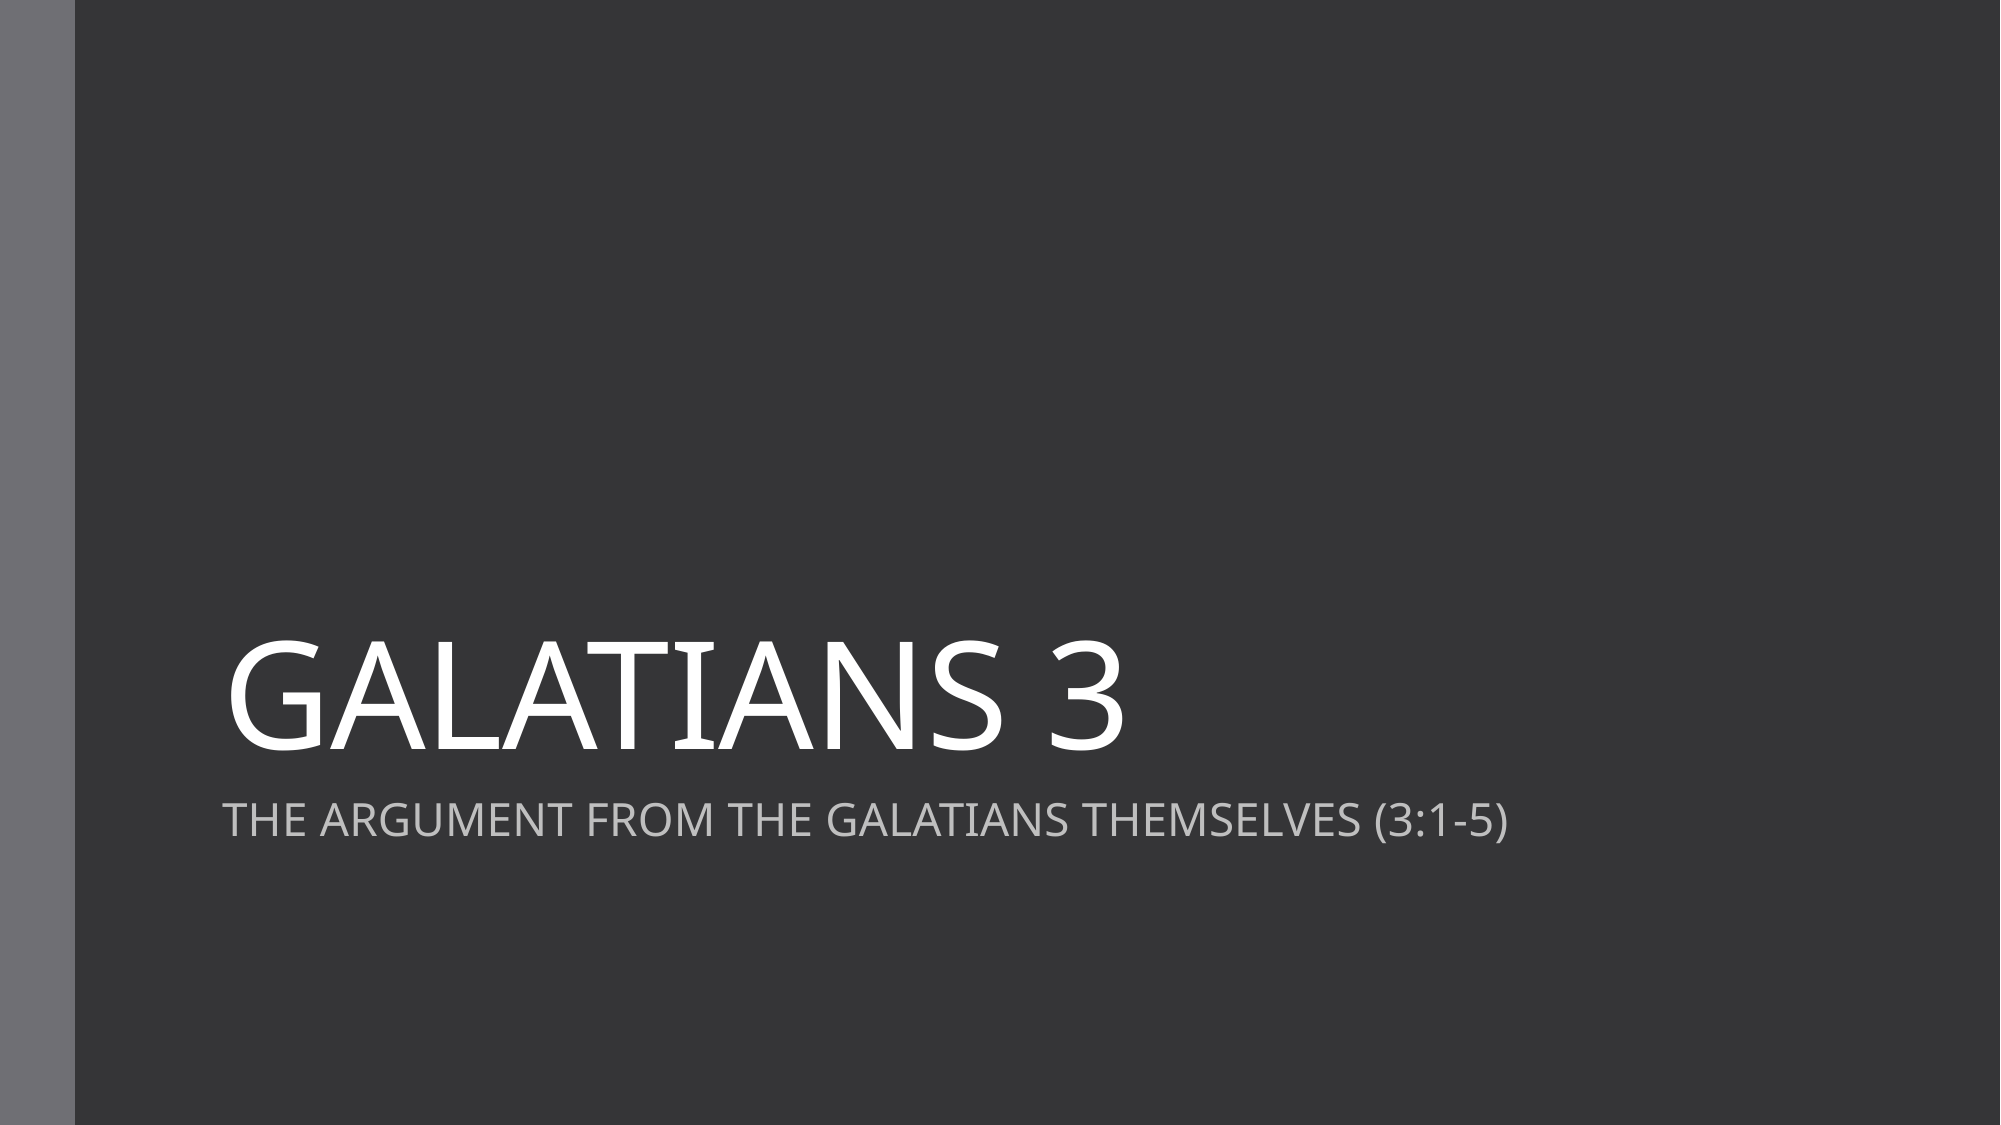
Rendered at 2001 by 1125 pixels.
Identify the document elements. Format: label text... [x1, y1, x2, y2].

subtitle THE ARGUMENT FROM THE GALATIANS THEMSELVES (3:1-5) [206, 787, 1752, 1066]
title GALATIANS 3 [206, 124, 1752, 787]
